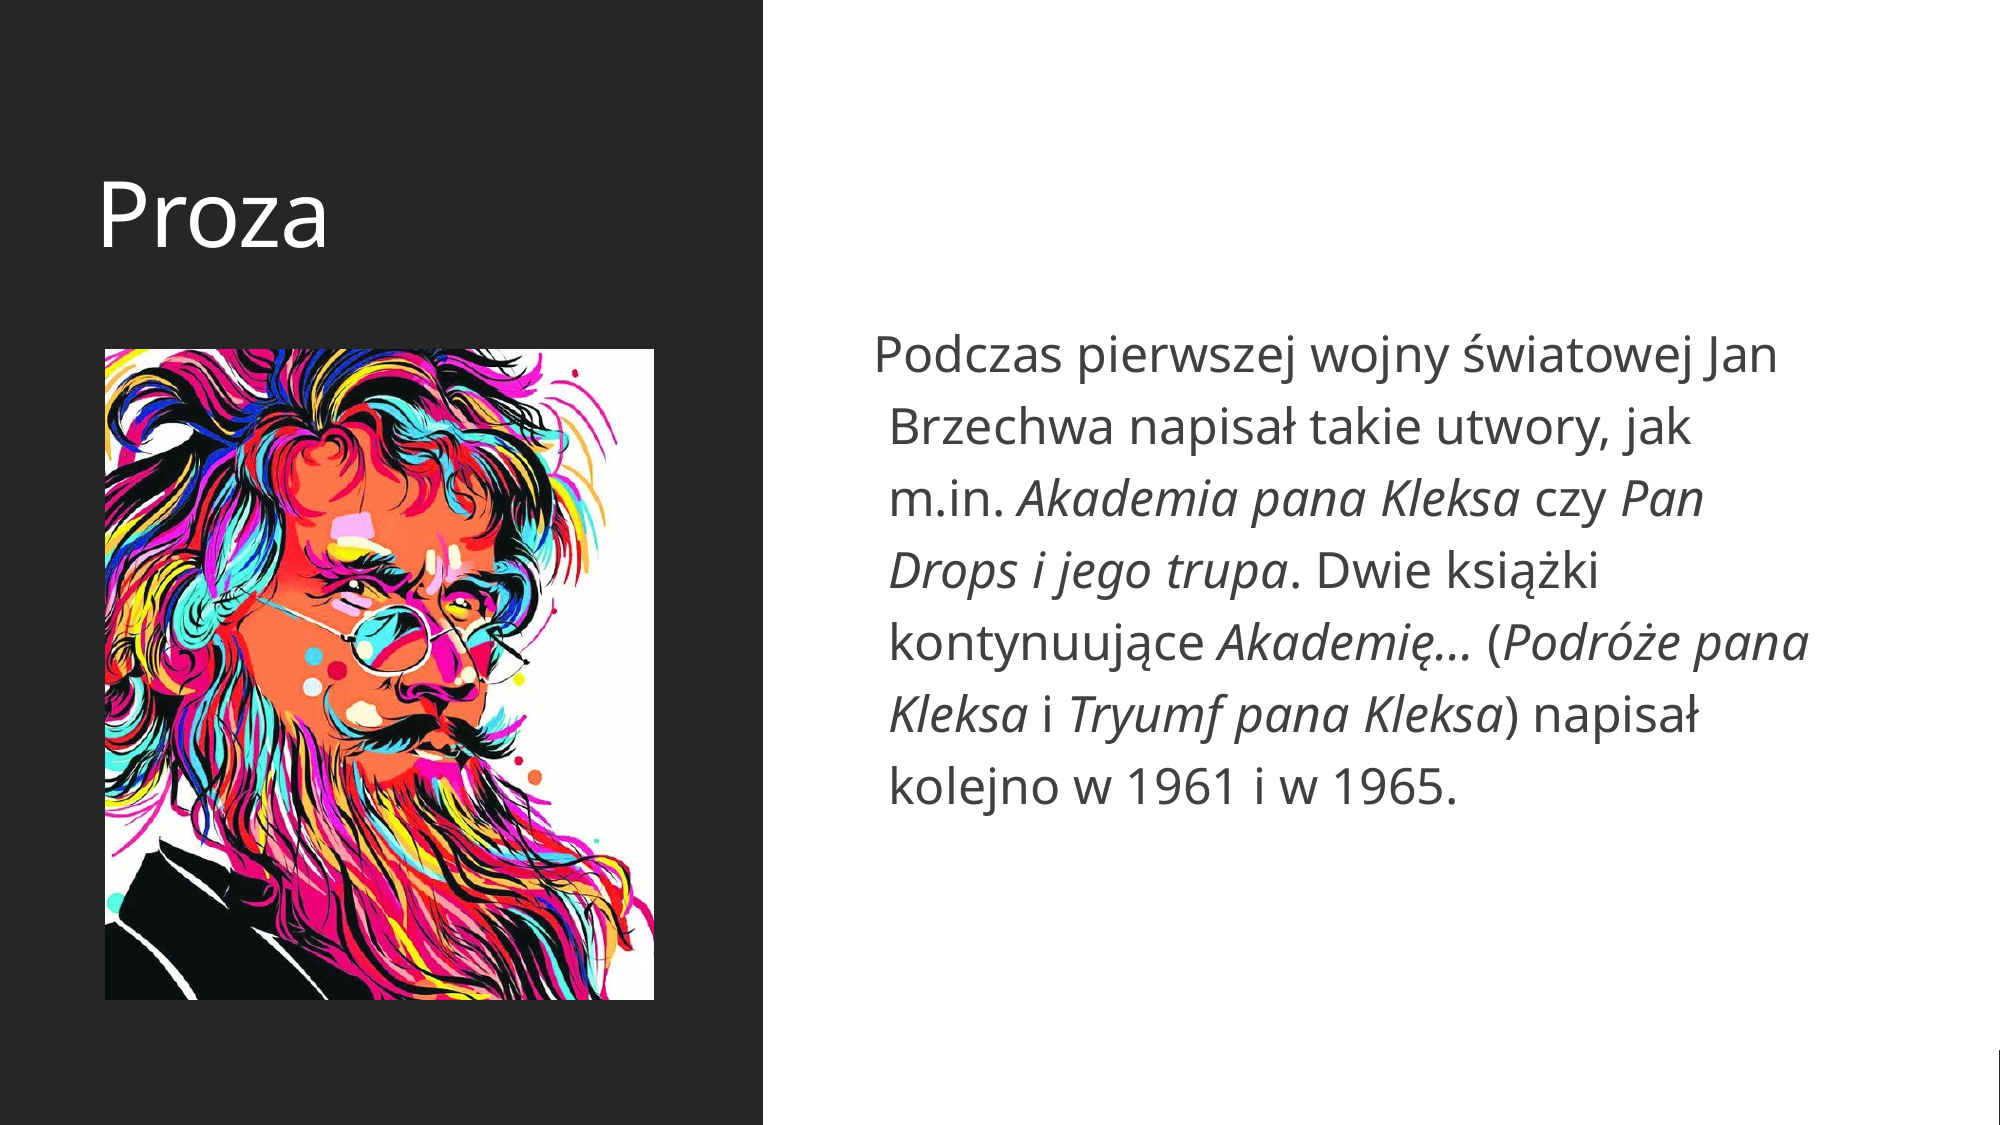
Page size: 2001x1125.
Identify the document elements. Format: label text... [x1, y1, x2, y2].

list Podczas pierwszej wojny światowej Jan Brzechwa napisał takie utwory, jak m.in. Akademia pana Kleksa czy Pan Drops i jego trupa. Dwie książki kontynuujące Akademię... (Podróże pana Kleksa i Tryumf pana Kleksa) napisał kolejno w 1961 i w 1965. [858, 99, 1831, 1026]
text_box [0, 0, 1999, 1125]
title Proza [80, 99, 679, 332]
picture [105, 350, 654, 1001]
